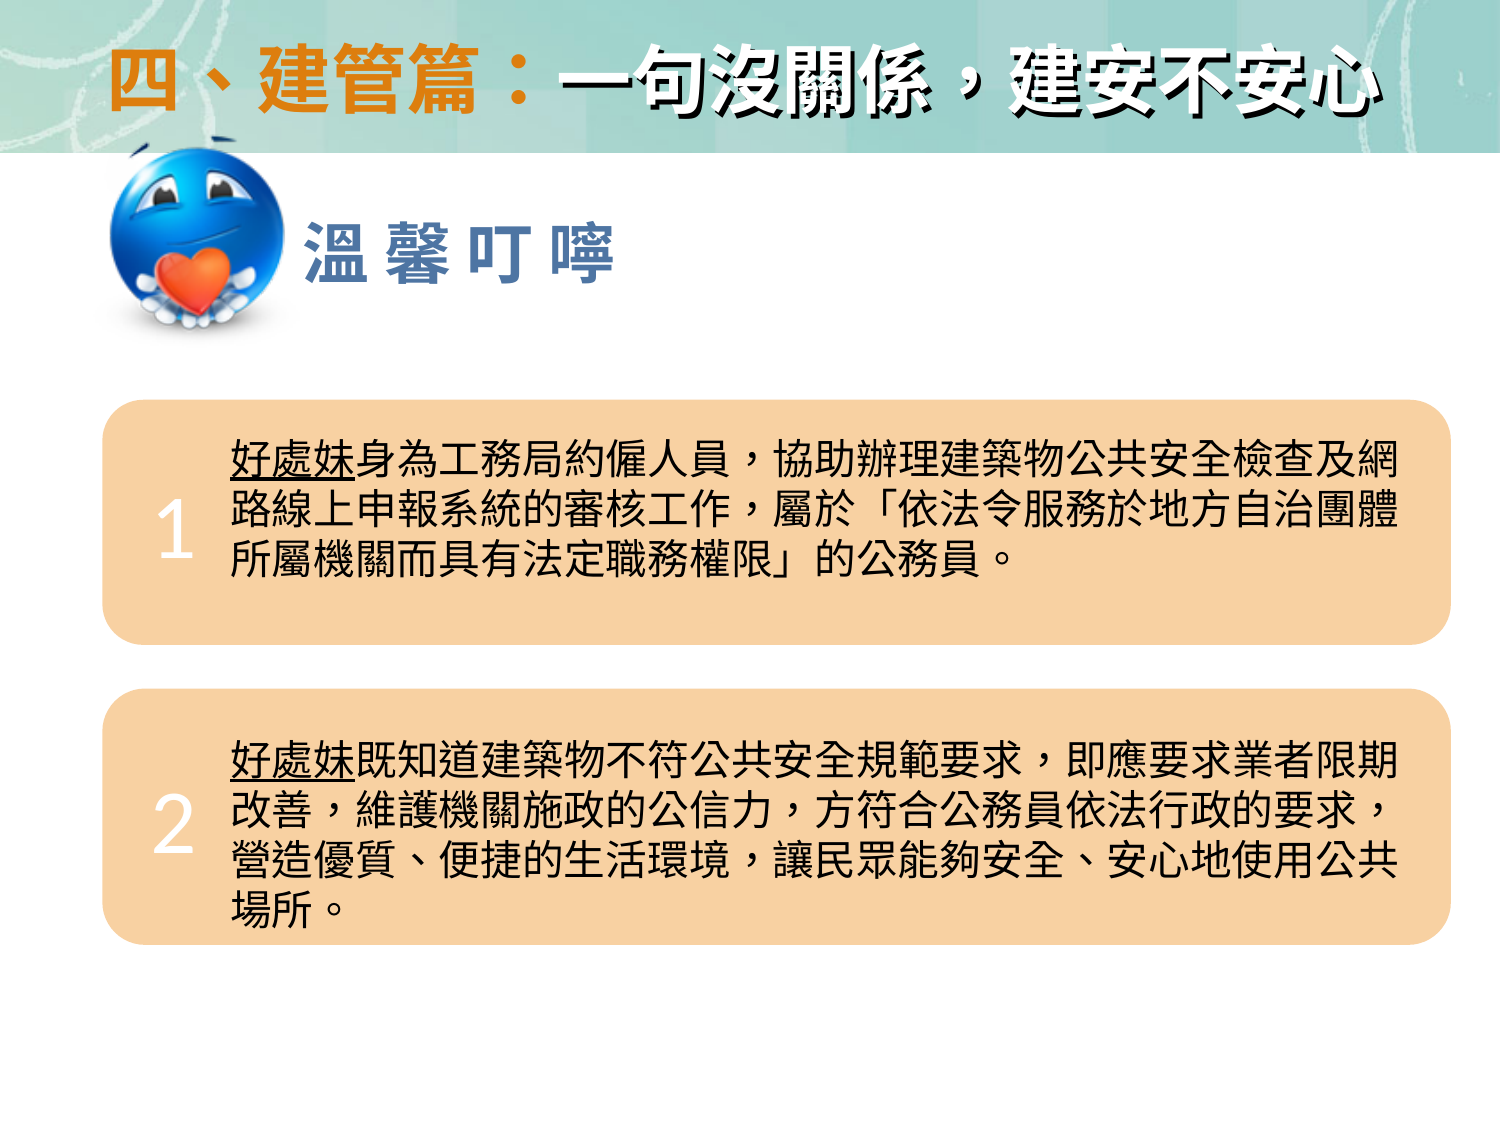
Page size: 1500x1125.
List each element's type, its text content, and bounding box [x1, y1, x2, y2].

text_box [0, 153, 1500, 1125]
text_box 好處妹身為工務局約僱人員，協助辦理建築物公共安全檢查及網路線上申報系統的審核工作，屬於「依法令服務於地方自治團體所屬機關而具有法定職務權限」的公務員。 [215, 425, 1429, 592]
picture [82, 128, 310, 356]
text_box 四、建管篇：一句沒關係，建安不安心 [91, 25, 1409, 132]
text_box 好處妹既知道建築物不符公共安全規範要求，即應要求業者限期改善，維護機關施政的公信力，方符合公務員依法行政的要求，營造優質、便捷的生活環境，讓民眾能夠安全、安心地使用公共場所。 [215, 726, 1429, 944]
text_box 2 [102, 688, 1451, 945]
text_box 1 [102, 399, 1451, 645]
text_box 溫 馨 叮 嚀 [287, 204, 638, 301]
